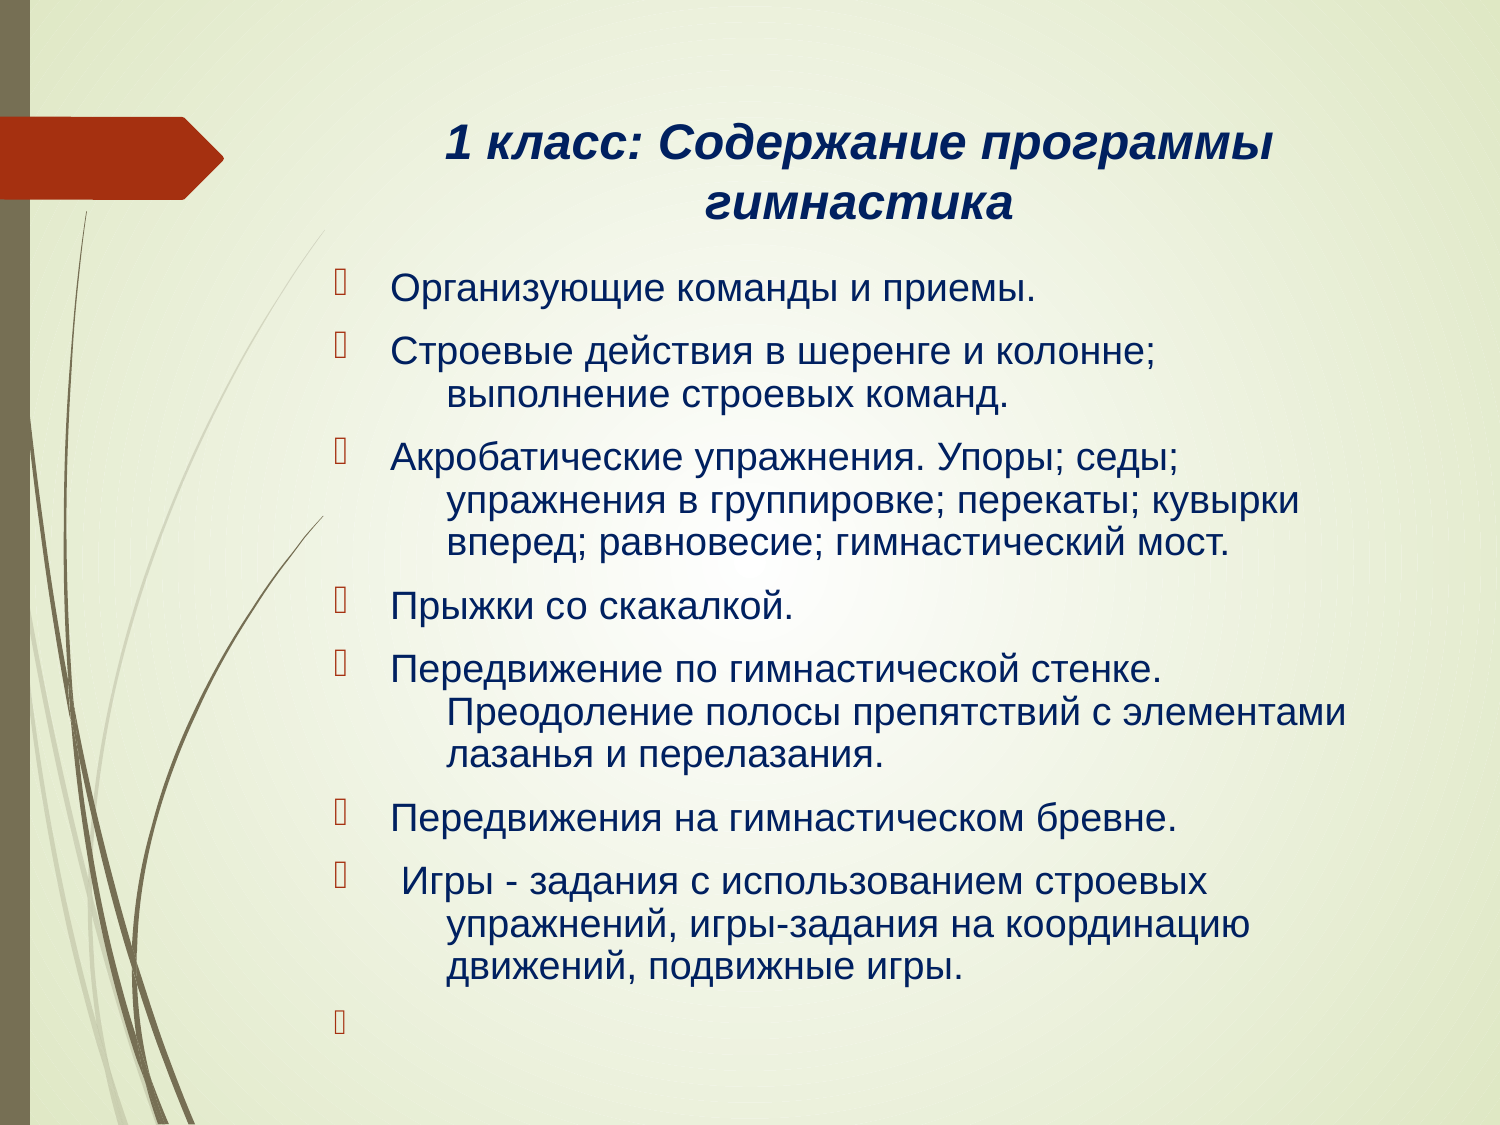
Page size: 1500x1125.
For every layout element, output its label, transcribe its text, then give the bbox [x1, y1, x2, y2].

title 1 класс: Содержание программы гимнастика [319, 102, 1400, 259]
list Организующие команды и приемы. Строевые действия в шеренге и колонне; выполнение строевых команд. Акробатические упражнения. Упоры; седы; упражнения в группировке; перекаты; кувырки вперед; равновесие; гимнастический мост. Прыжки со скакалкой. Передвижение по гимнастической стенке. Преодоление полосы препятствий с элементами лазанья и перелазания. Передвижения на гимнастическом бревне. Игры - задания с использованием строевых упражнений, игры-задания на координацию движений, подвижные игры. [318, 259, 1401, 1041]
